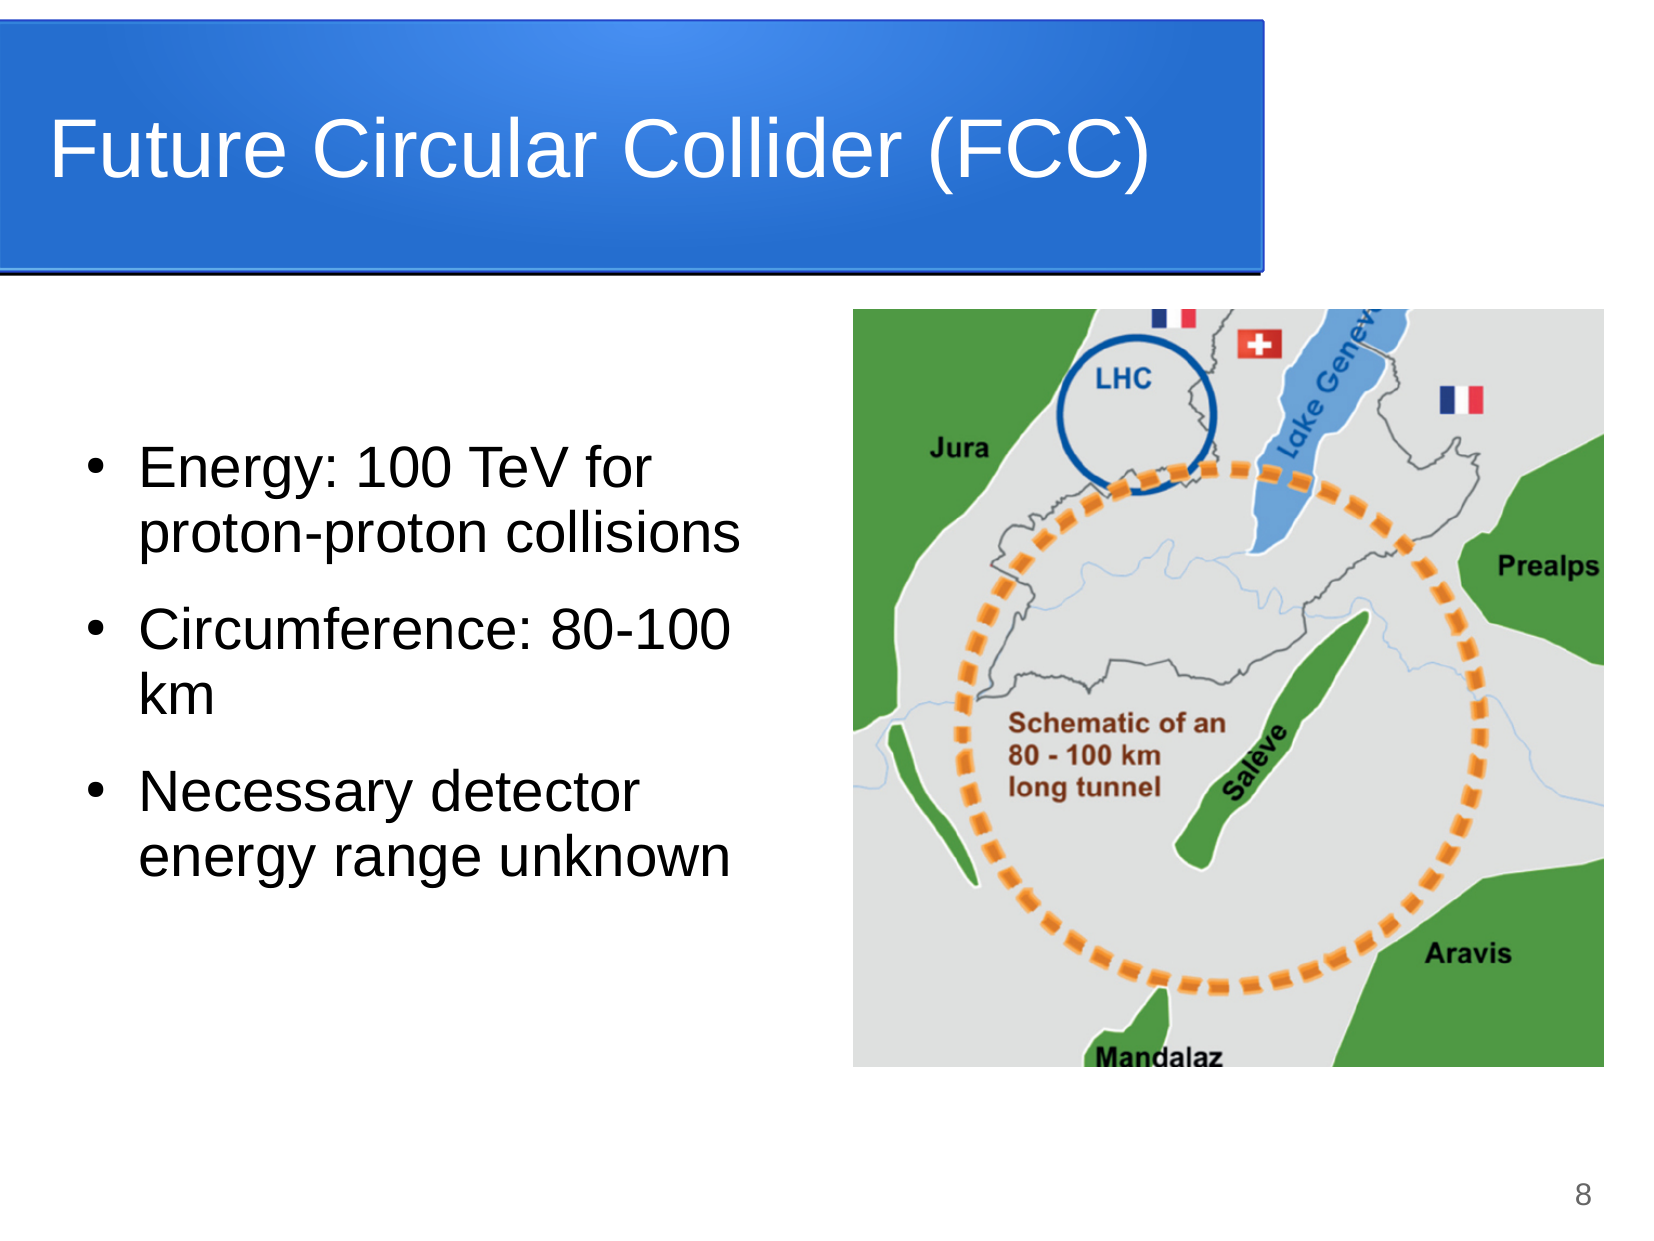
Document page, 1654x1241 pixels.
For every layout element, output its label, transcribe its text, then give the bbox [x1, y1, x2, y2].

picture [853, 309, 1604, 1067]
list Energy: 100 TeV for proton-proton collisions Circumference: 80-100 km Necessary detector energy range unknown [67, 435, 811, 976]
title Future Circular Collider (FCC) [48, 45, 1291, 253]
